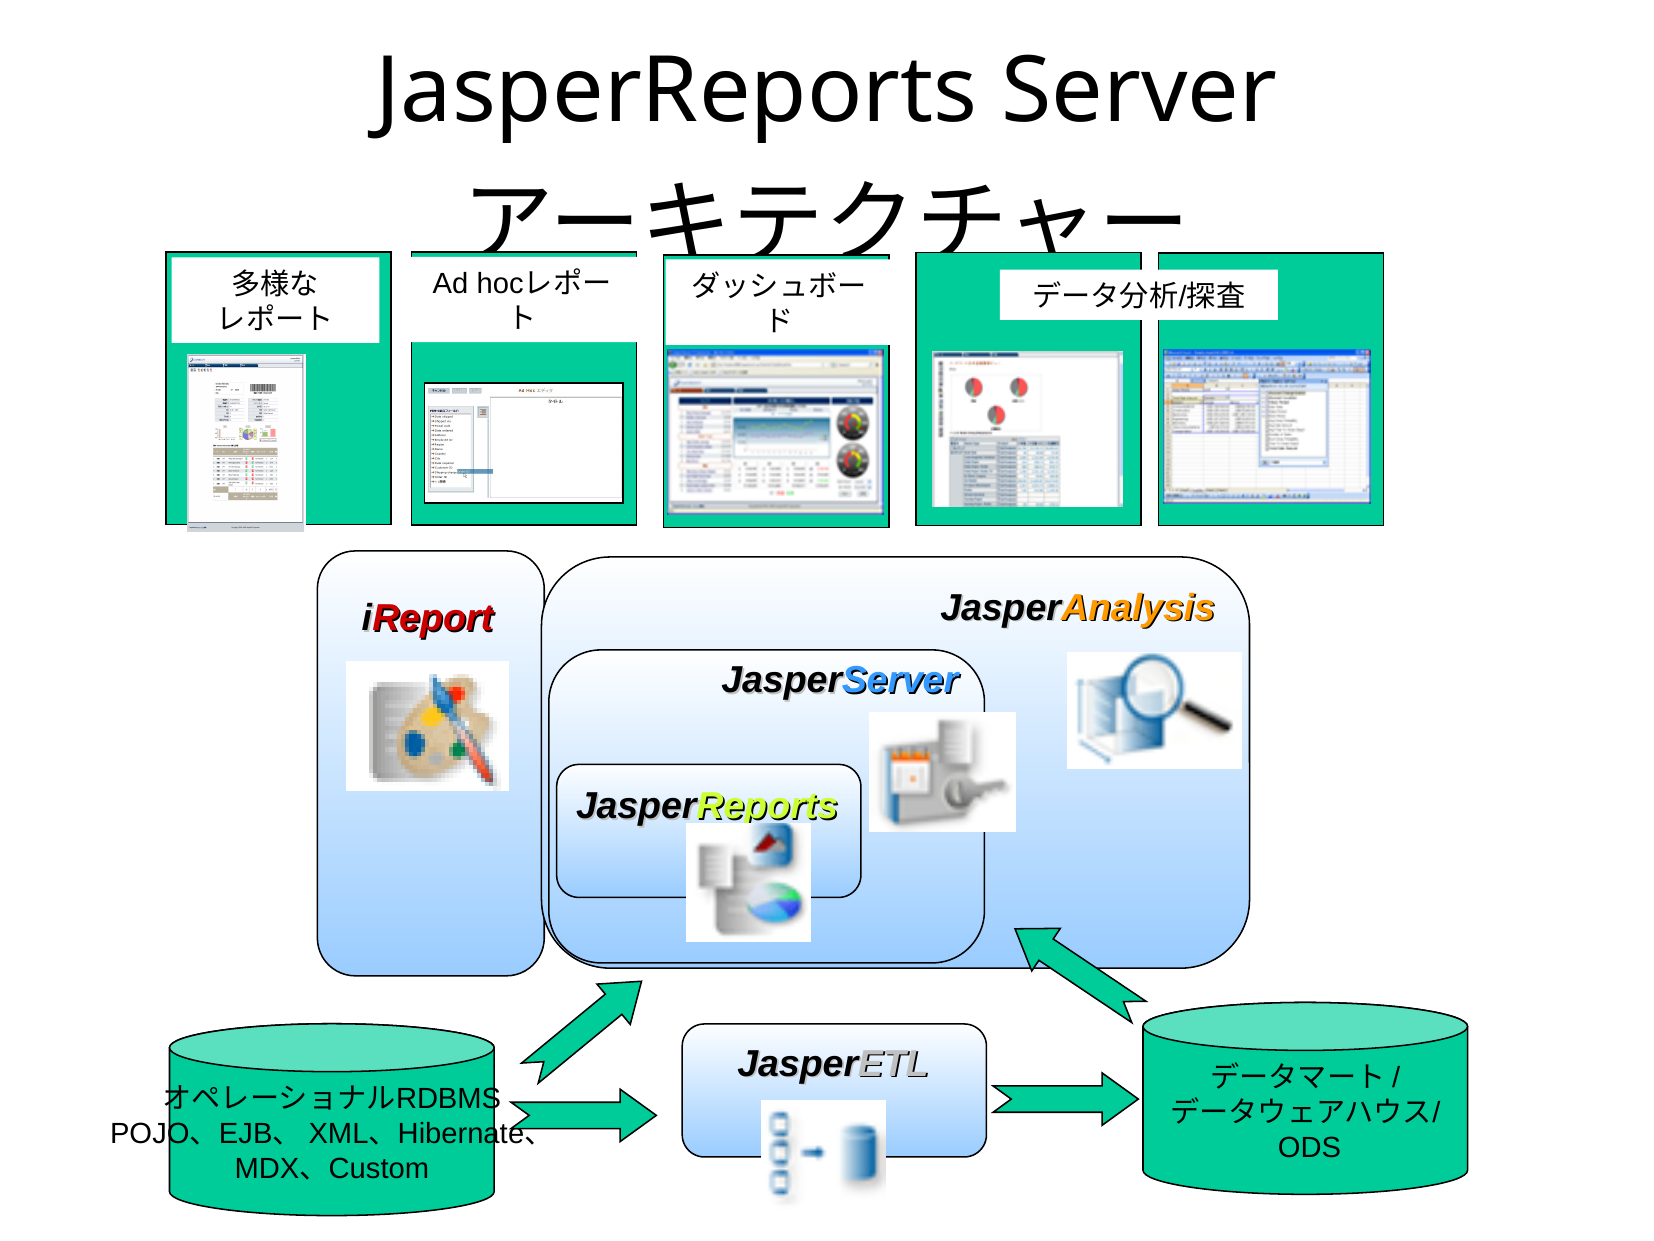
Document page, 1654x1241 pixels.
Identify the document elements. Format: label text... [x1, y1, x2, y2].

text_box 多様な レポート [171, 257, 380, 343]
text_box Ad hocレポート [406, 256, 639, 343]
text_box ダッシュボード [665, 259, 893, 345]
title JasperReports Server アーキテクチャー [82, 56, 1571, 250]
picture [1067, 652, 1242, 769]
text_box データマート / データウェアハウス/ ODS [1143, 1029, 1468, 1195]
picture [869, 712, 1016, 832]
text_box JasperReports [557, 773, 857, 834]
picture [187, 354, 306, 532]
text_box [1034, 962, 1050, 969]
picture [932, 351, 1123, 507]
text_box JasperAnalysis [915, 574, 1241, 636]
text_box iReport [323, 585, 532, 647]
picture [425, 383, 623, 502]
picture [686, 823, 811, 942]
text_box [317, 550, 1250, 976]
picture [1163, 349, 1371, 504]
text_box JasperETL [703, 1031, 963, 1092]
text_box JasperServer [687, 647, 993, 709]
text_box オペレーショナルRDBMS POJO、EJB、 XML、Hibernate、 MDX、Custom [169, 1049, 495, 1216]
text_box [682, 1023, 987, 1157]
text_box [166, 251, 392, 525]
picture [761, 1100, 886, 1209]
text_box データ分析/探査 [999, 269, 1278, 320]
picture [346, 661, 509, 791]
picture [667, 349, 884, 515]
